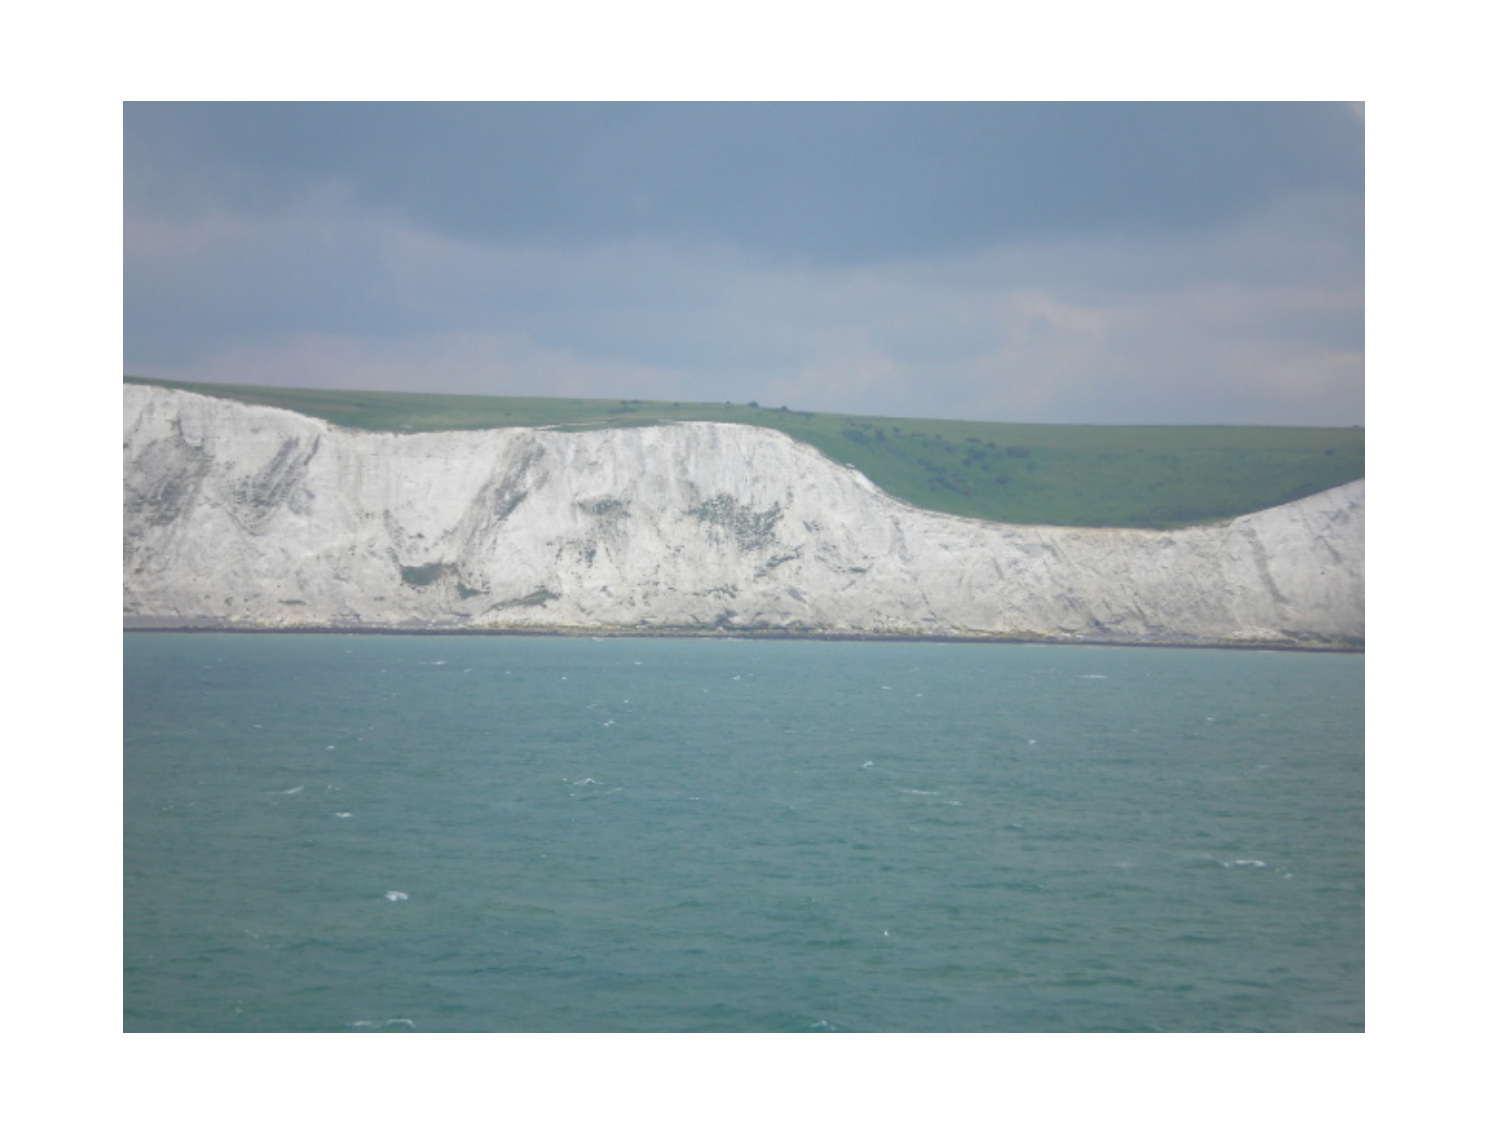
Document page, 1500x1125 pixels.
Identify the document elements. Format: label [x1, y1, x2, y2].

picture [123, 101, 1365, 1034]
